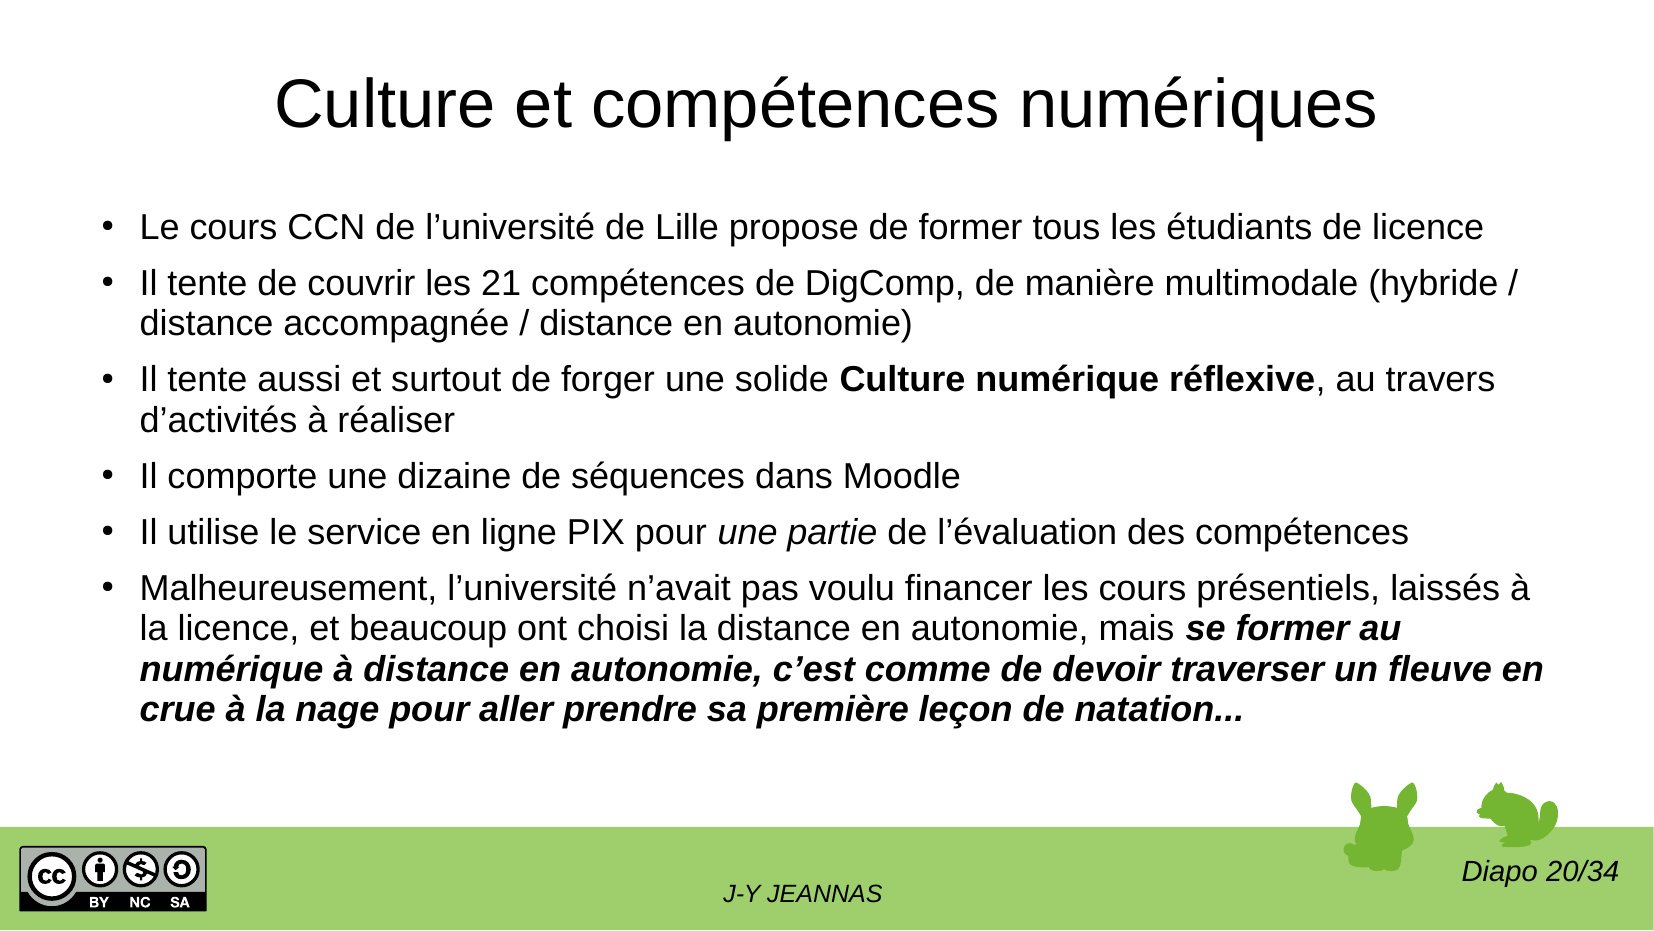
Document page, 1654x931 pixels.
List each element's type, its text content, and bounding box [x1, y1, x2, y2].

title Culture et compétences numériques [88, 29, 1565, 178]
list Le cours CCN de l’université de Lille propose de former tous les étudiants de licence Il tente de couvrir les 21 compétences de DigComp, de manière multimodale (hybride / distance accompagnée / distance en autonomie) Il tente aussi et surtout de forger une solide Culture numérique réflexive, au travers d’activités à réaliser Il comporte une dizaine de séquences dans Moodle Il utilise le service en ligne PIX pour une partie de l’évaluation des compétences Malheureusement, l’université n’avait pas voulu financer les cours présentiels, laissés à la licence, et beaucoup ont choisi la distance en autonomie, mais se former au numérique à distance en autonomie, c’est comme de devoir traverser un fleuve en crue à la nage pour aller prendre sa première leçon de natation... [88, 206, 1565, 739]
